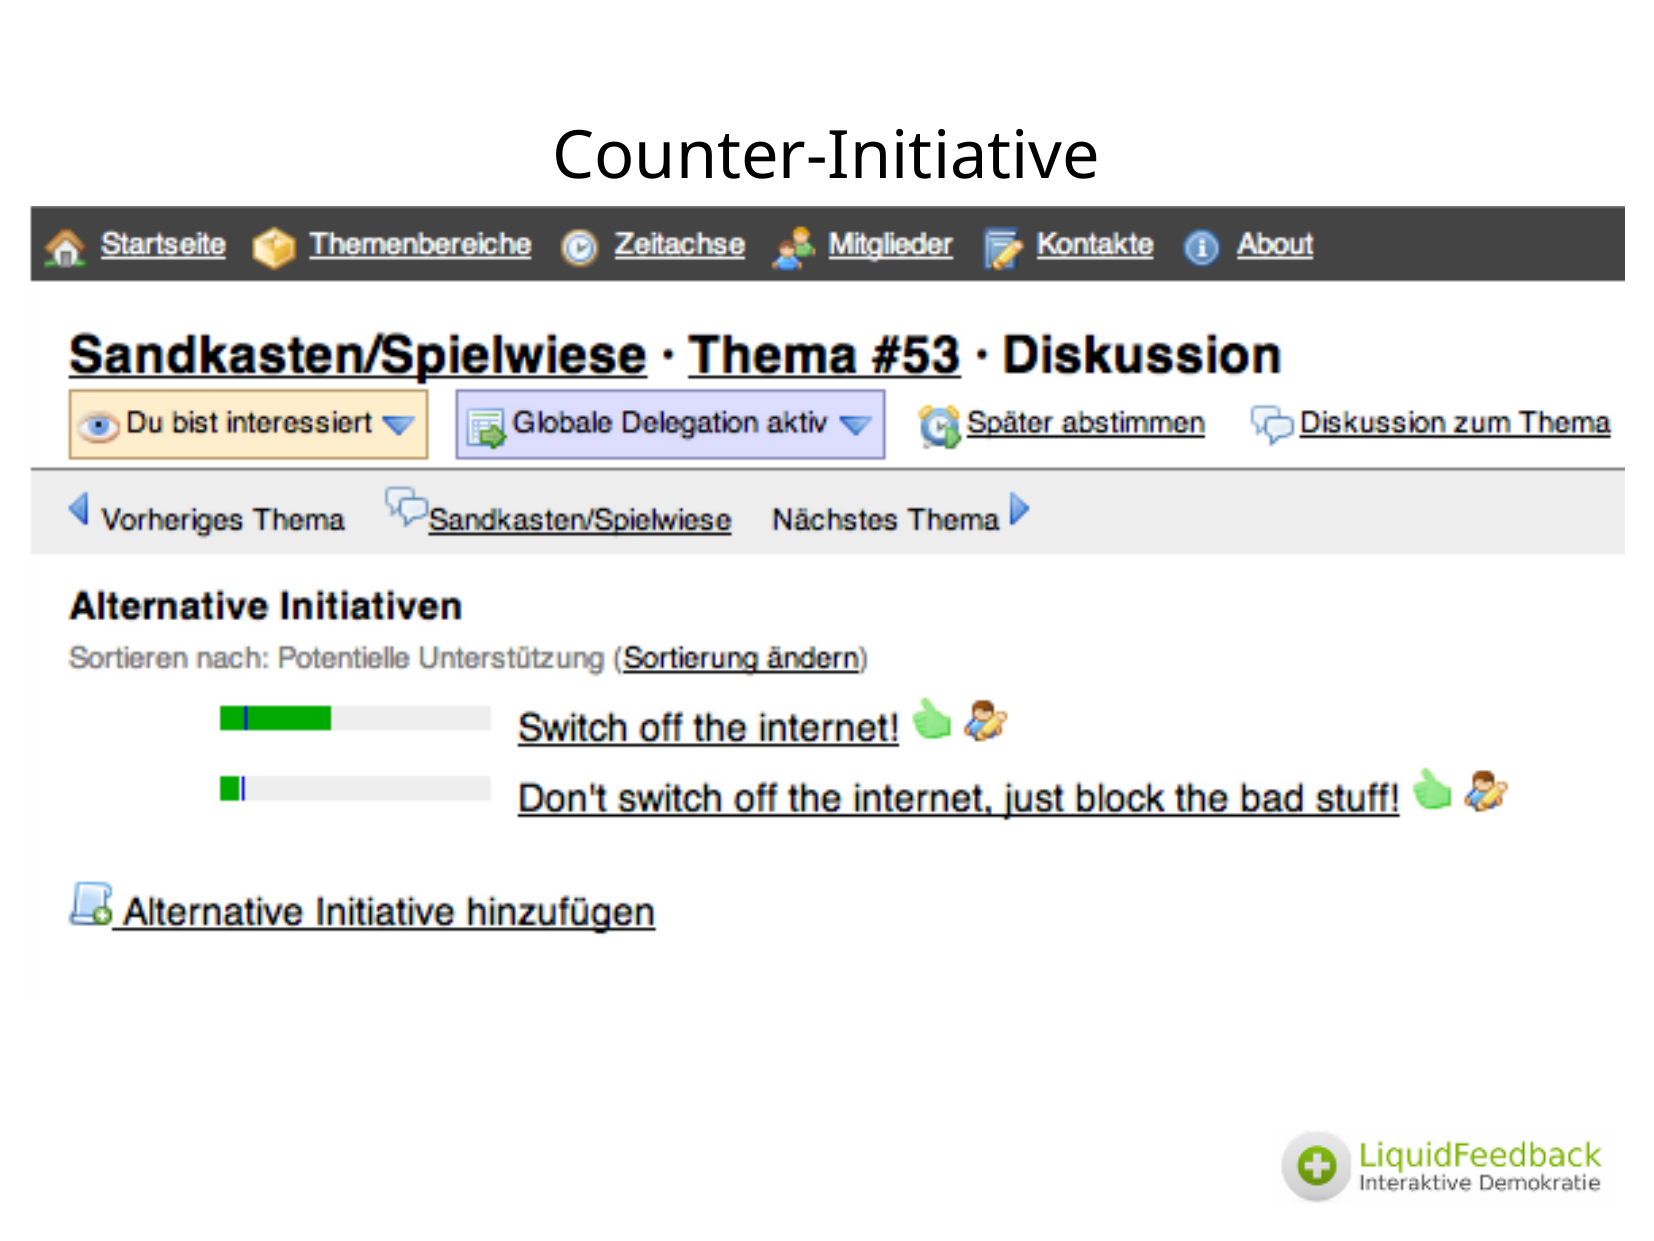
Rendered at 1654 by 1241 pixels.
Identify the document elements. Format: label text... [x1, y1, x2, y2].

picture [1276, 1127, 1613, 1205]
title Counter-Initiative [82, 49, 1571, 206]
picture [29, 206, 1625, 1018]
